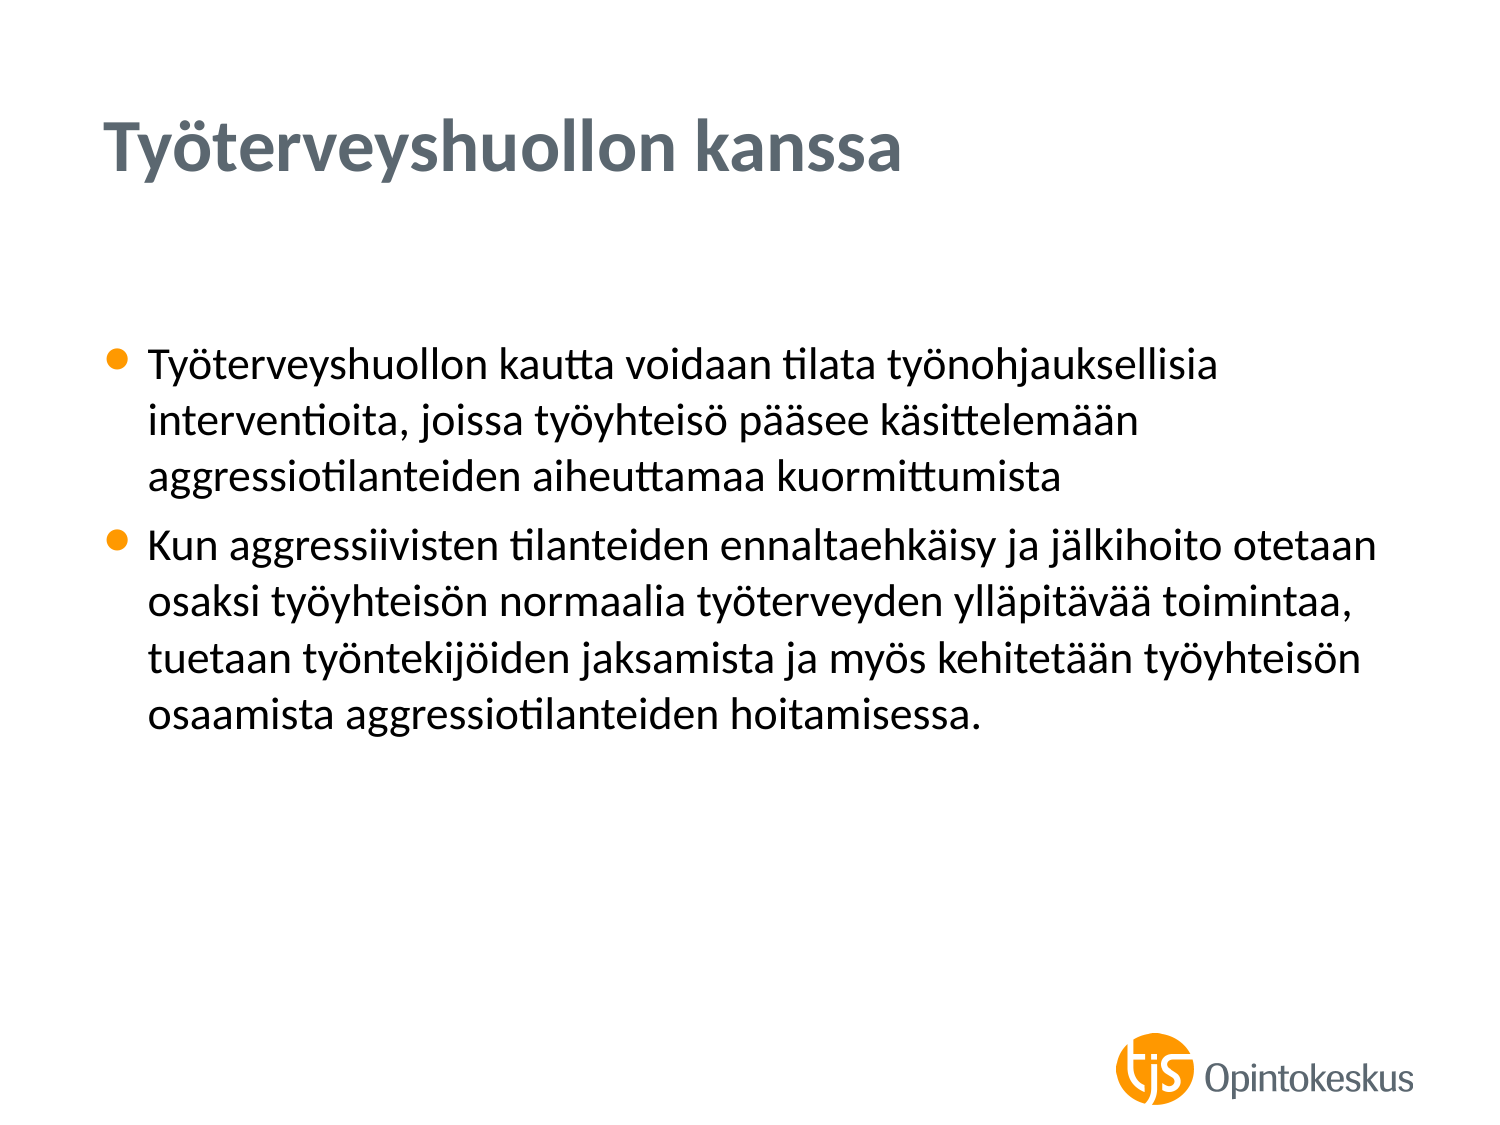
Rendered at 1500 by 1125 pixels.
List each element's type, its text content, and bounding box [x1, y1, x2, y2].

list Työterveyshuollon kautta voidaan tilata työnohjauksellisia interventioita, joissa työyhteisö pääsee käsittelemään aggressiotilanteiden aiheuttamaa kuormittumista Kun aggressiivisten tilanteiden ennaltaehkäisy ja jälkihoito otetaan osaksi työyhteisön normaalia työterveyden ylläpitävää toimintaa, tuetaan työntekijöiden jaksamista ja myös kehitetään työyhteisön osaamista aggressiotilanteiden hoitamisessa. [88, 324, 1412, 1004]
picture [1116, 1033, 1413, 1105]
title Työterveyshuollon kanssa [88, 88, 1412, 266]
